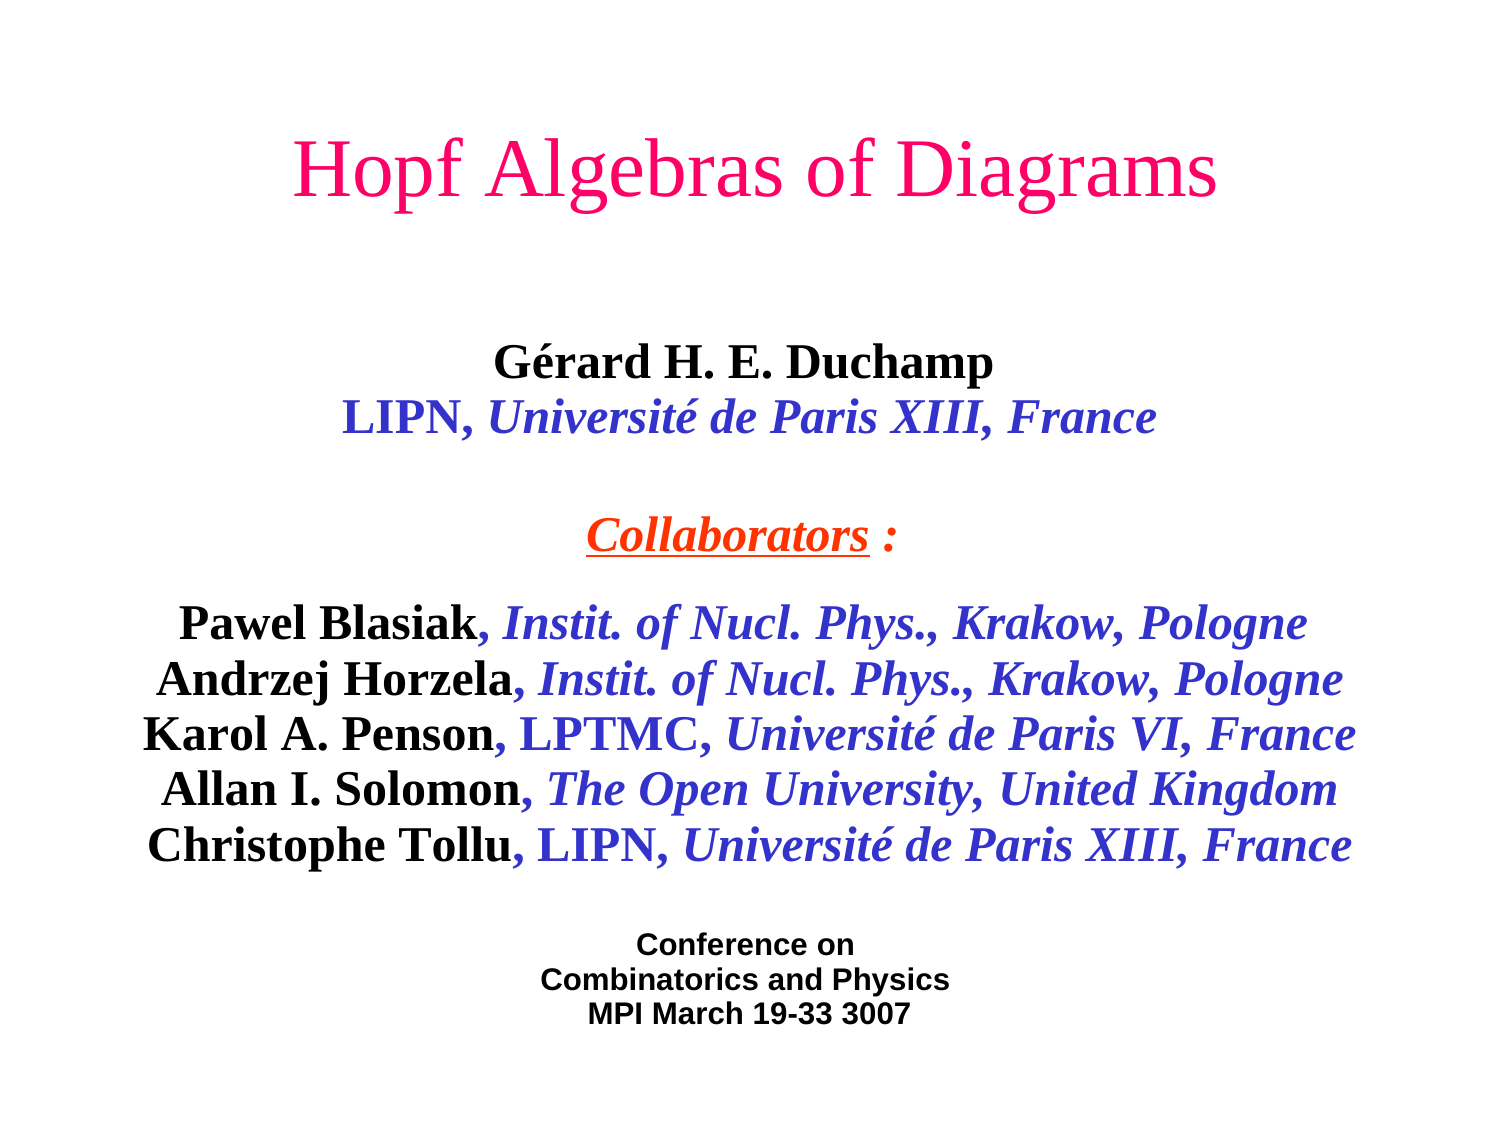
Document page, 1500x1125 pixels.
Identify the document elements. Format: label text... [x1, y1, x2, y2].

text_box Gérard H. E. Duchamp LIPN, Université de Paris XIII, France Collaborators : Pawel Blasiak, Instit. of Nucl. Phys., Krakow, Pologne Andrzej Horzela, Instit. of Nucl. Phys., Krakow, Pologne Karol A. Penson, LPTMC, Université de Paris VI, France Allan I. Solomon, The Open University, United Kingdom Christophe Tollu, LIPN, Université de Paris XIII, France Conference on Combinatorics and Physics MPI March 19-33 3007 [12, 326, 1488, 1040]
title Hopf Algebras of Diagrams [37, 49, 1476, 288]
